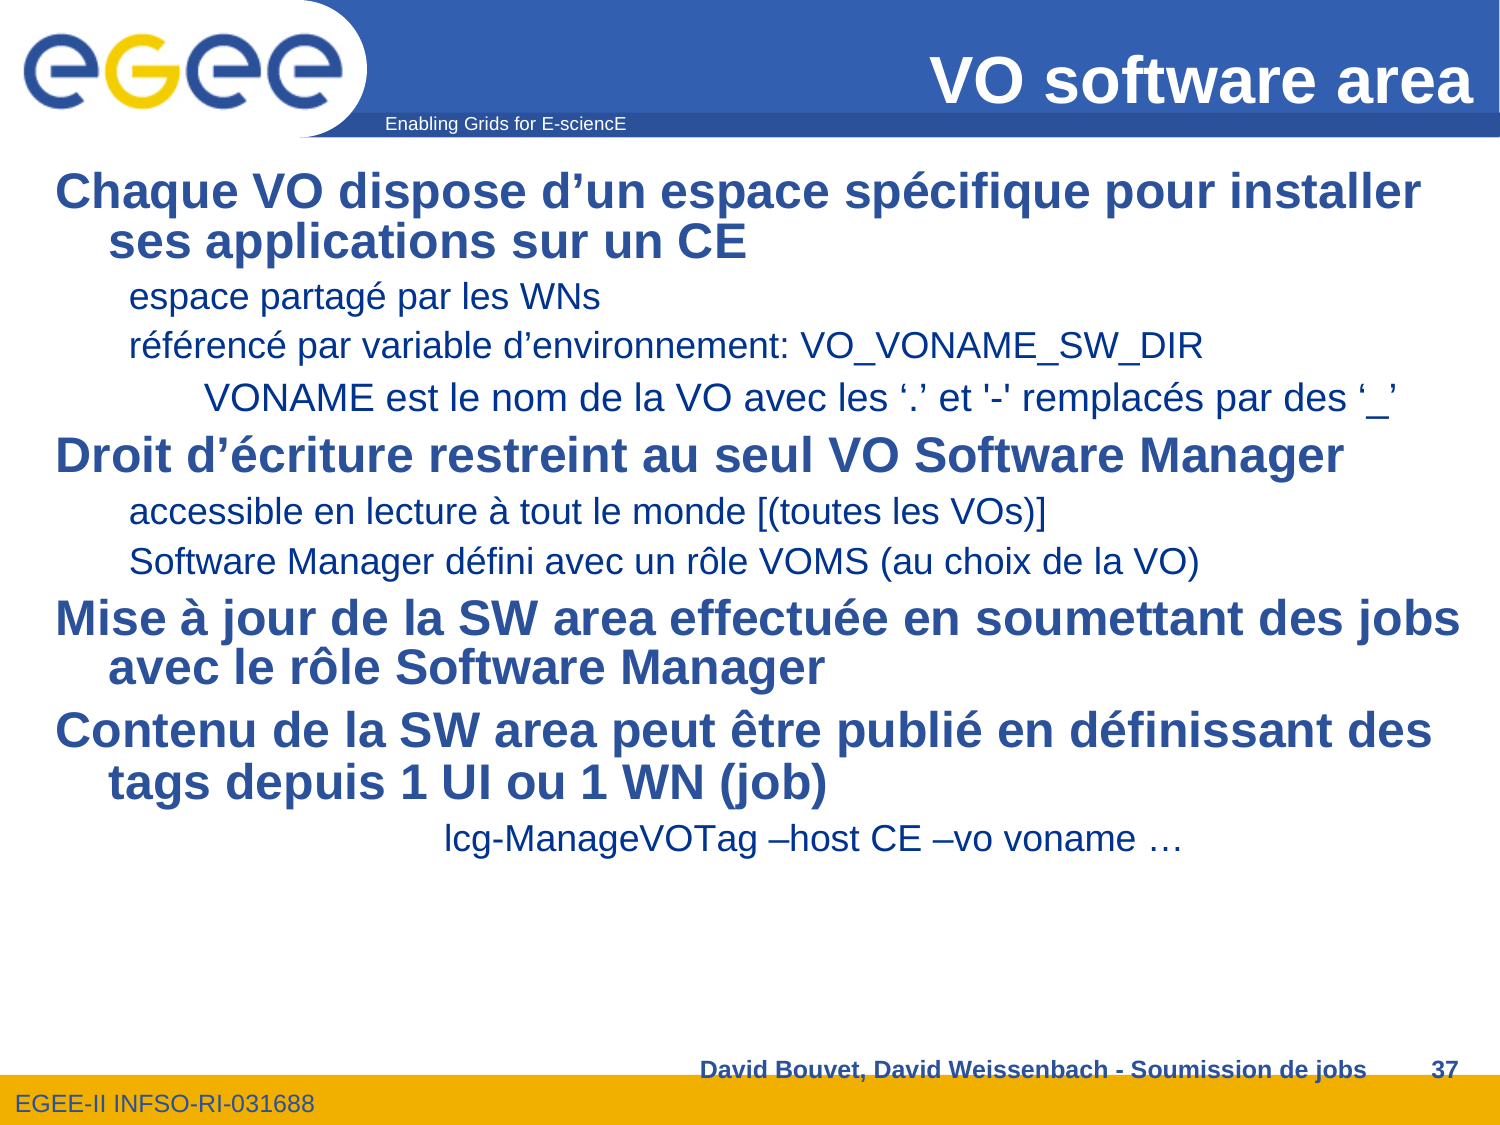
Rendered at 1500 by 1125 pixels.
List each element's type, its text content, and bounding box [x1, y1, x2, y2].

picture [18, 30, 349, 112]
list Chaque VO dispose d’un espace spécifique pour installer ses applications sur un CE espace partagé par les WNs référencé par variable d’environnement: VO_VONAME_SW_DIR VONAME est le nom de la VO avec les ‘.’ et '-' remplacés par des ‘_’ Droit d’écriture restreint au seul VO Software Manager accessible en lecture à tout le monde [(toutes les VOs)‏] Software Manager défini avec un rôle VOMS (au choix de la VO)‏ Mise à jour de la SW area effectuée en soumettant des jobs avec le rôle Software Manager Contenu de la SW area peut être publié en définissant des tags depuis 1 UI ou 1 WN (job)‏ lcg-ManageVOTag –host CE –vo voname … [53, 168, 1500, 1063]
title VO software area [369, 0, 1474, 161]
